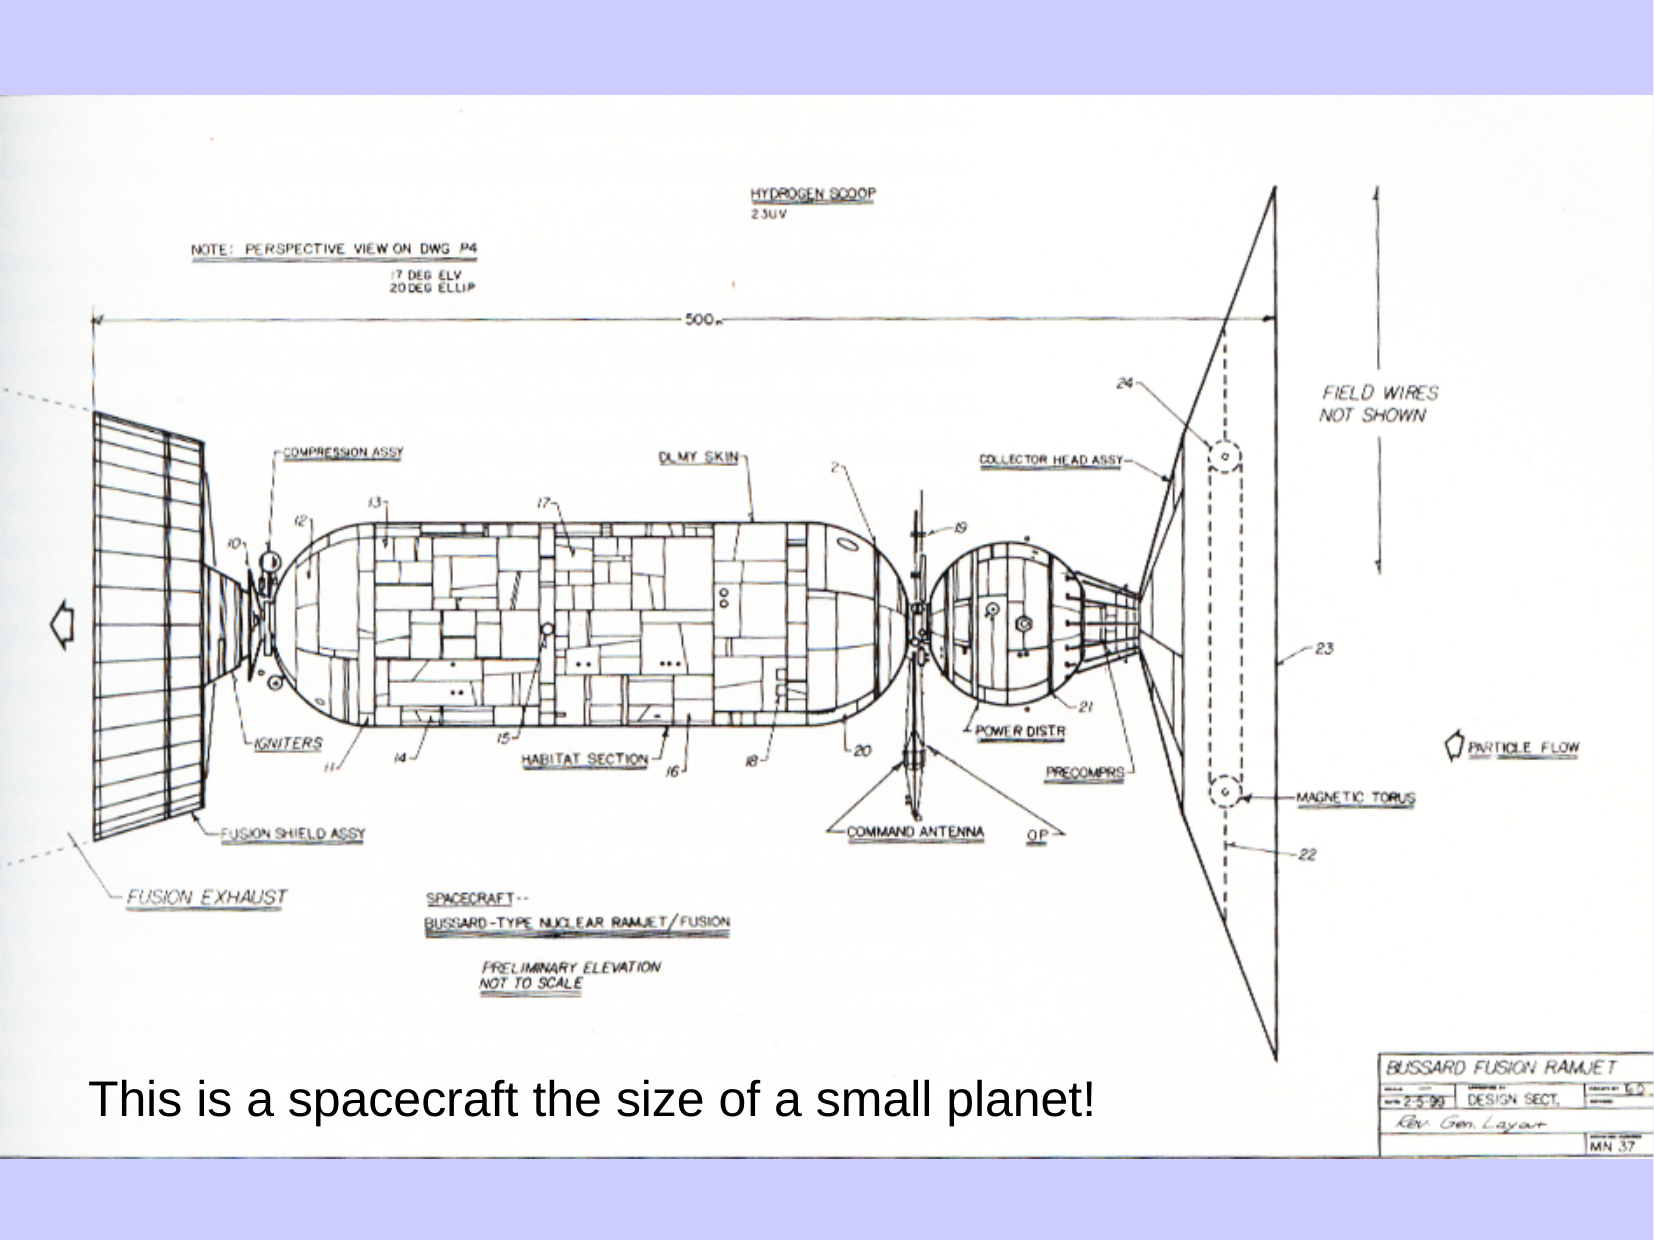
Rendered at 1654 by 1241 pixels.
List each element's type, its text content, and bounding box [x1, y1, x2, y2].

picture [0, 95, 1654, 1159]
text_box This is a spacecraft the size of a small planet! [88, 1071, 1098, 1127]
